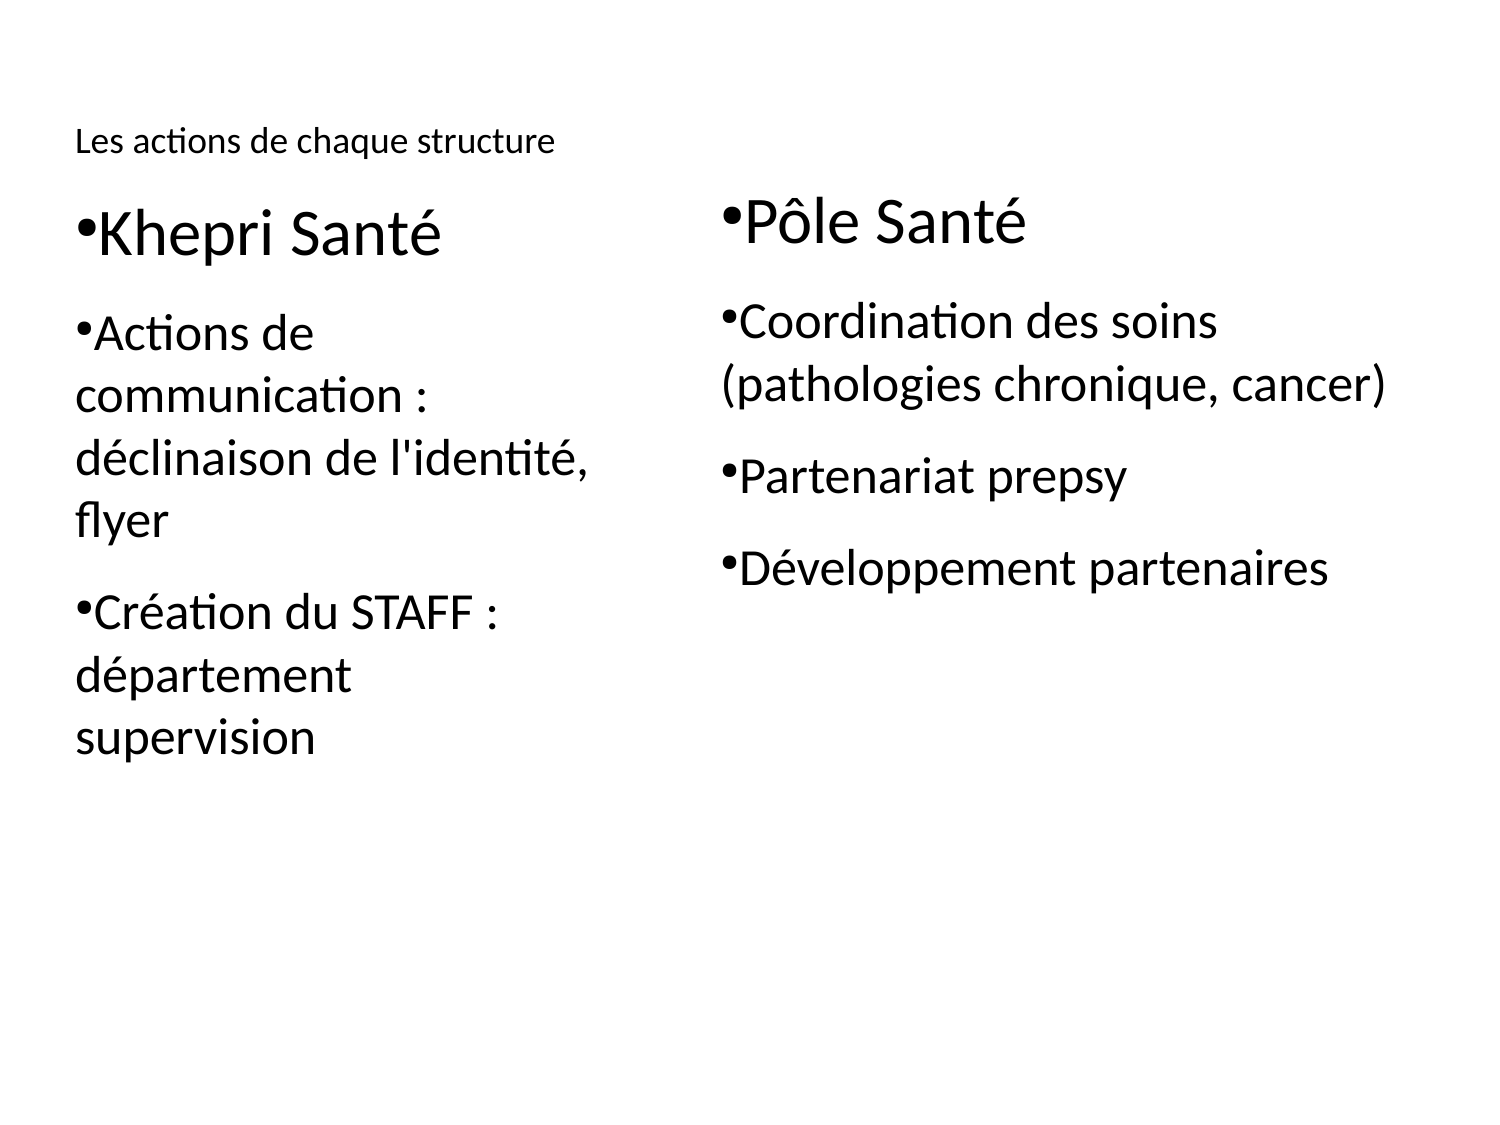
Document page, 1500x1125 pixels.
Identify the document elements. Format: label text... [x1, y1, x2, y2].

list Khepri Santé Actions de communication : déclinaison de l'identité, flyer Création du STAFF : département supervision [75, 188, 615, 1005]
title Les actions de chaque structure [75, 45, 1425, 233]
list Pôle Santé Coordination des soins (pathologies chronique, cancer) Partenariat prepsy Développement partenaires [720, 177, 1410, 975]
